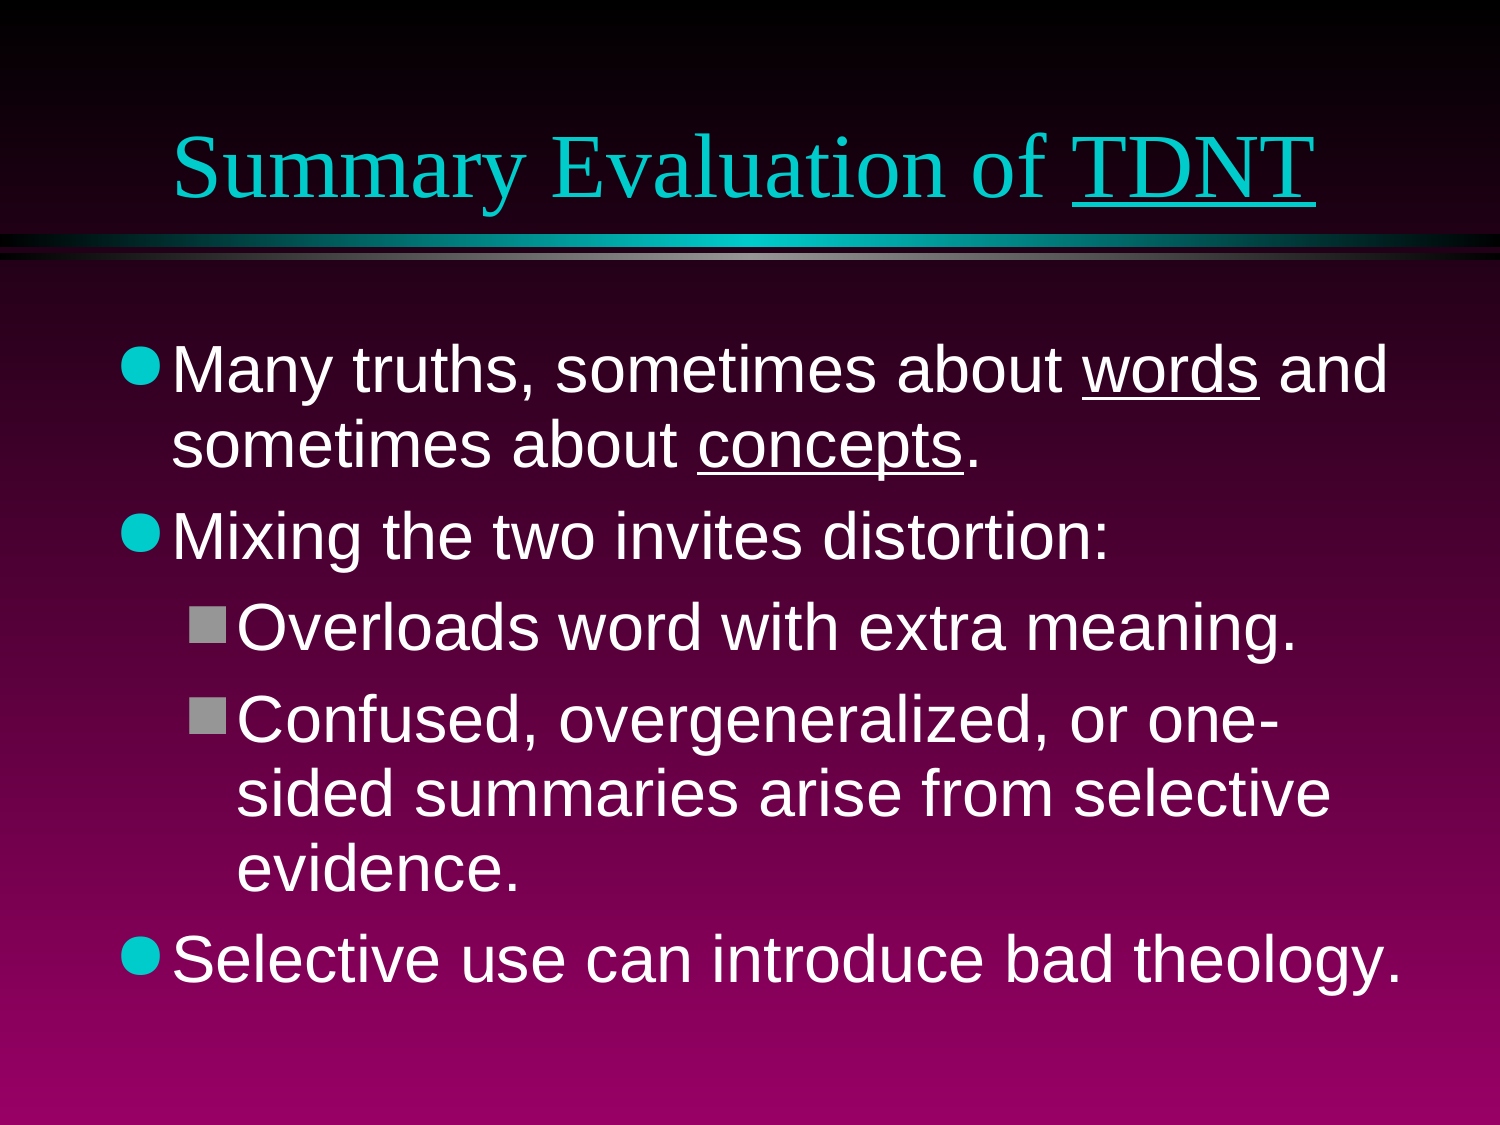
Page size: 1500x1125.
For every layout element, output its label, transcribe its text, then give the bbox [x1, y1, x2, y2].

list Many truths, sometimes about words and sometimes about concepts. Mixing the two invites distortion: Overloads word with extra meaning. Confused, overgeneralized, or one-sided summaries arise from selective evidence. Selective use can introduce bad theology. [99, 324, 1450, 1005]
title Summary Evaluation of TDNT [99, 37, 1388, 225]
